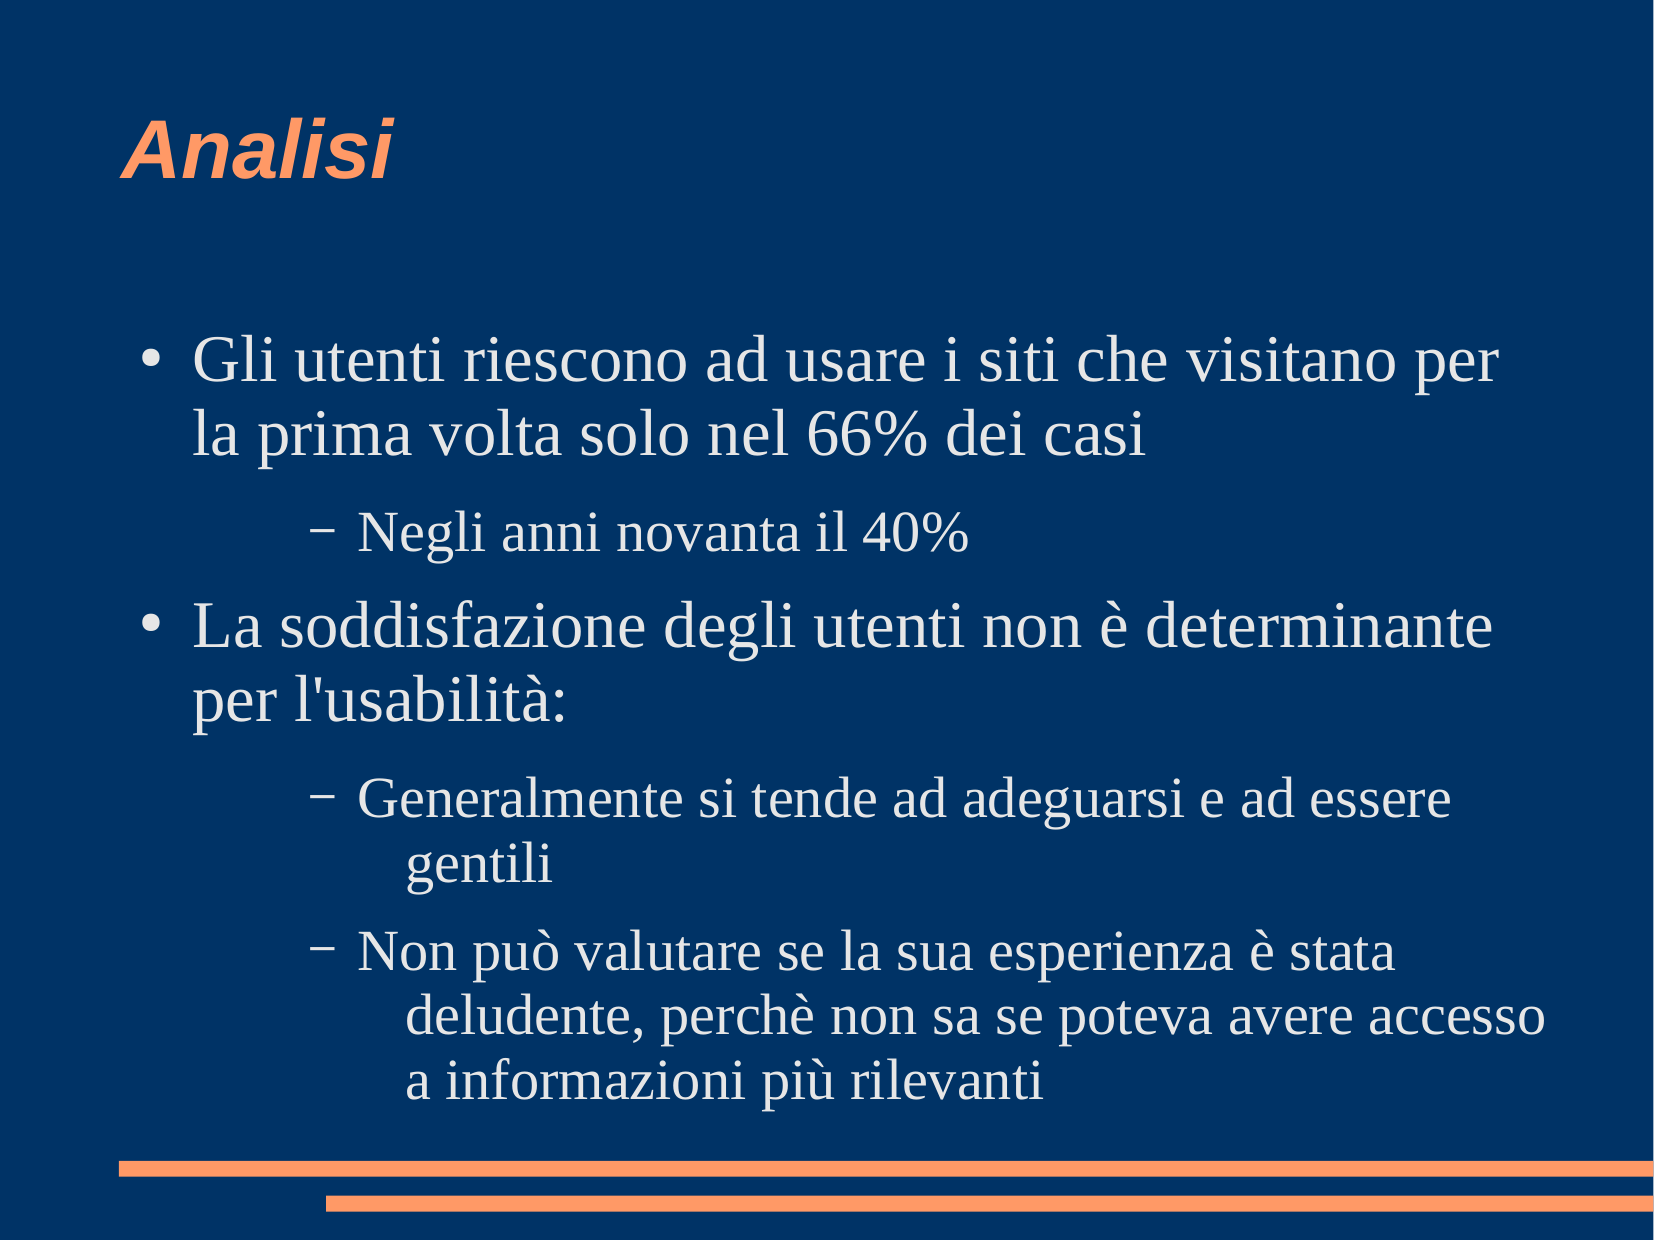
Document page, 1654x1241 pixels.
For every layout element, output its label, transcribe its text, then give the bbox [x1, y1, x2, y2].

list Gli utenti riescono ad usare i siti che visitano per la prima volta solo nel 66% dei casi Negli anni novanta il 40% La soddisfazione degli utenti non è determinante per l'usabilità: Generalmente si tende ad adeguarsi e ad essere gentili Non può valutare se la sua esperienza è stata deludente, perchè non sa se poteva avere accesso a informazioni più rilevanti [121, 322, 1561, 1118]
title Analisi [121, 53, 1534, 246]
